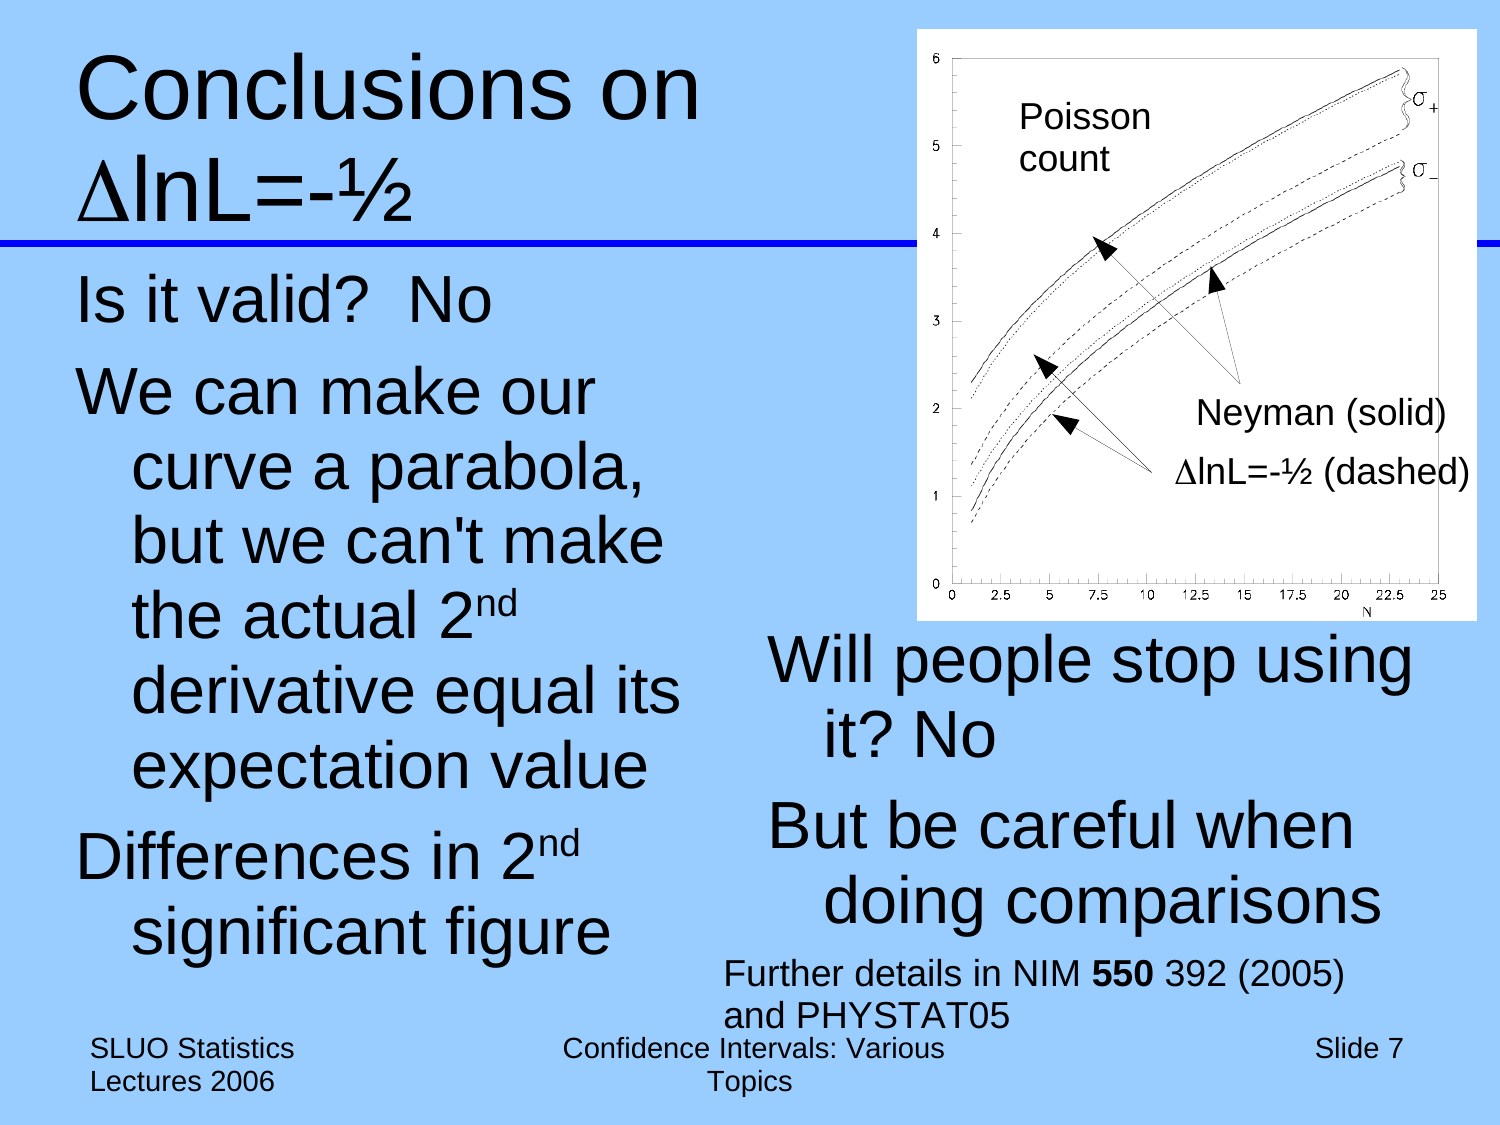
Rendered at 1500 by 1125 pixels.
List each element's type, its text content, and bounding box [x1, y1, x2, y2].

text_box Further details in NIM 550 392 (2005) and PHYSTAT05 [708, 944, 1418, 1063]
list Will people stop using it? No But be careful when doing comparisons [767, 621, 1427, 938]
title Conclusions on lnL=-½ [75, 31, 917, 247]
text_box lnL=-½ (dashed) [1140, 442, 1477, 504]
text_box Poisson count [1003, 88, 1182, 188]
list Is it valid? No We can make our curve a parabola, but we can't make the actual 2nd derivative equal its expectation value Differences in 2nd significant figure [75, 262, 734, 1006]
picture [917, 29, 1477, 621]
text_box Neyman (solid) [1181, 383, 1500, 441]
